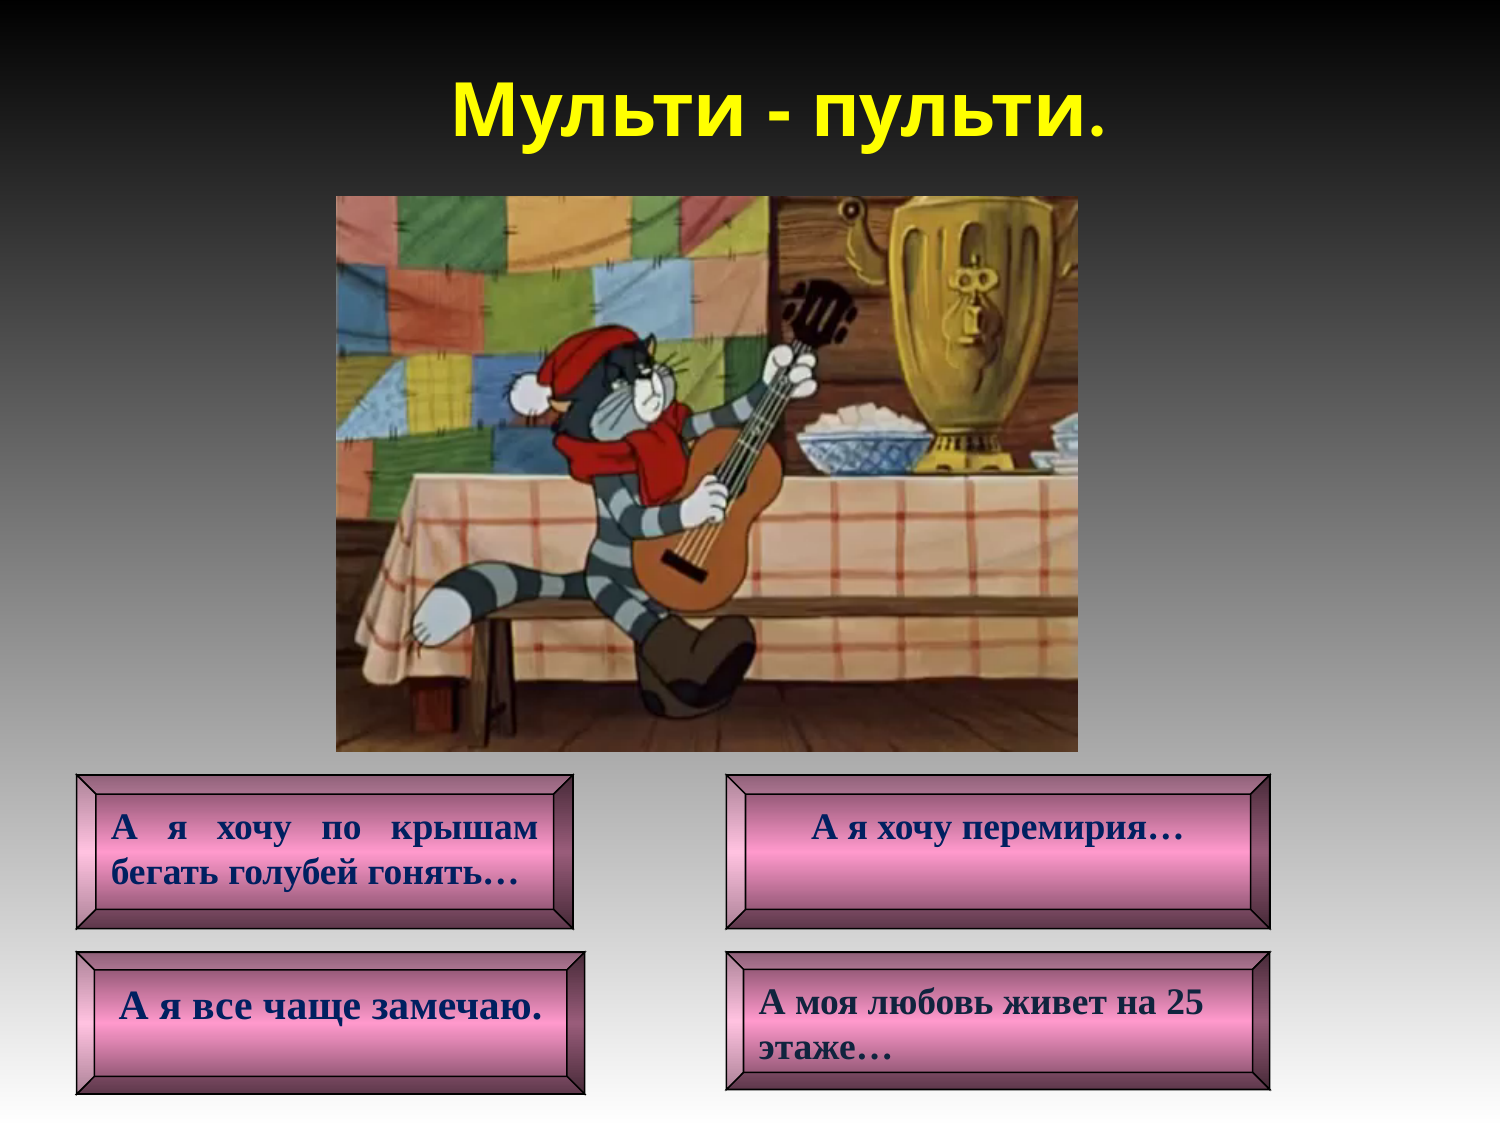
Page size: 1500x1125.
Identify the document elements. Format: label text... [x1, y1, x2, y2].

picture [336, 196, 1078, 753]
text_box А я все чаще замечаю. [95, 970, 566, 1076]
text_box Мульти - пульти. [435, 54, 1123, 160]
text_box А я хочу перемирия… [746, 795, 1250, 909]
text_box А я хочу по крышам бегать голубей гонять… [96, 795, 553, 909]
text_box А моя любовь живет на 25 этаже… [744, 970, 1252, 1072]
